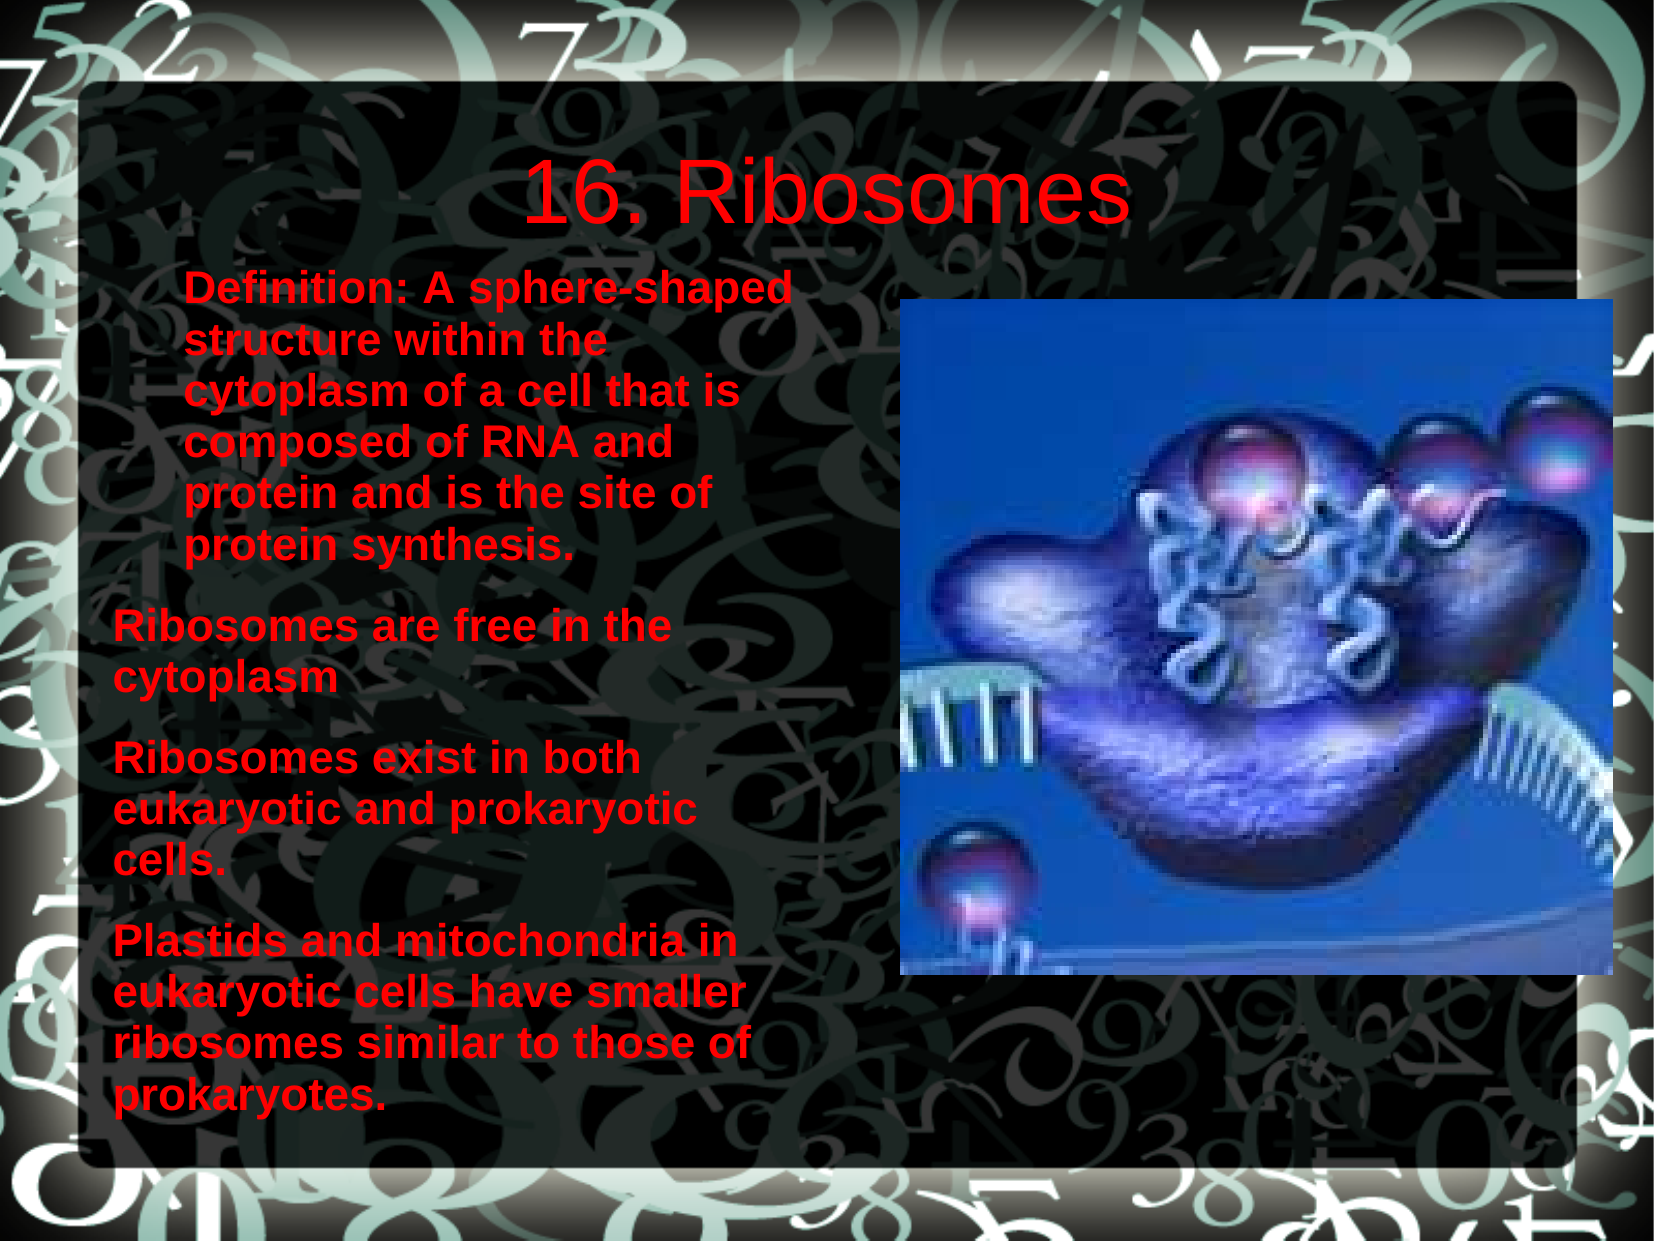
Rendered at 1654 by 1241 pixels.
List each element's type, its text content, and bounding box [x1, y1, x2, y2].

list Definition: A sphere-shaped structure within the cytoplasm of a cell that is composed of RNA and protein and is the site of protein synthesis. Ribosomes are free in the cytoplasm Ribosomes exist in both eukaryotic and prokaryotic cells. Plastids and mitochondria in eukaryotic cells have smaller ribosomes similar to those of prokaryotes. [112, 262, 807, 1193]
title 16. Ribosomes [82, 95, 1571, 289]
picture [0, 0, 1654, 1241]
